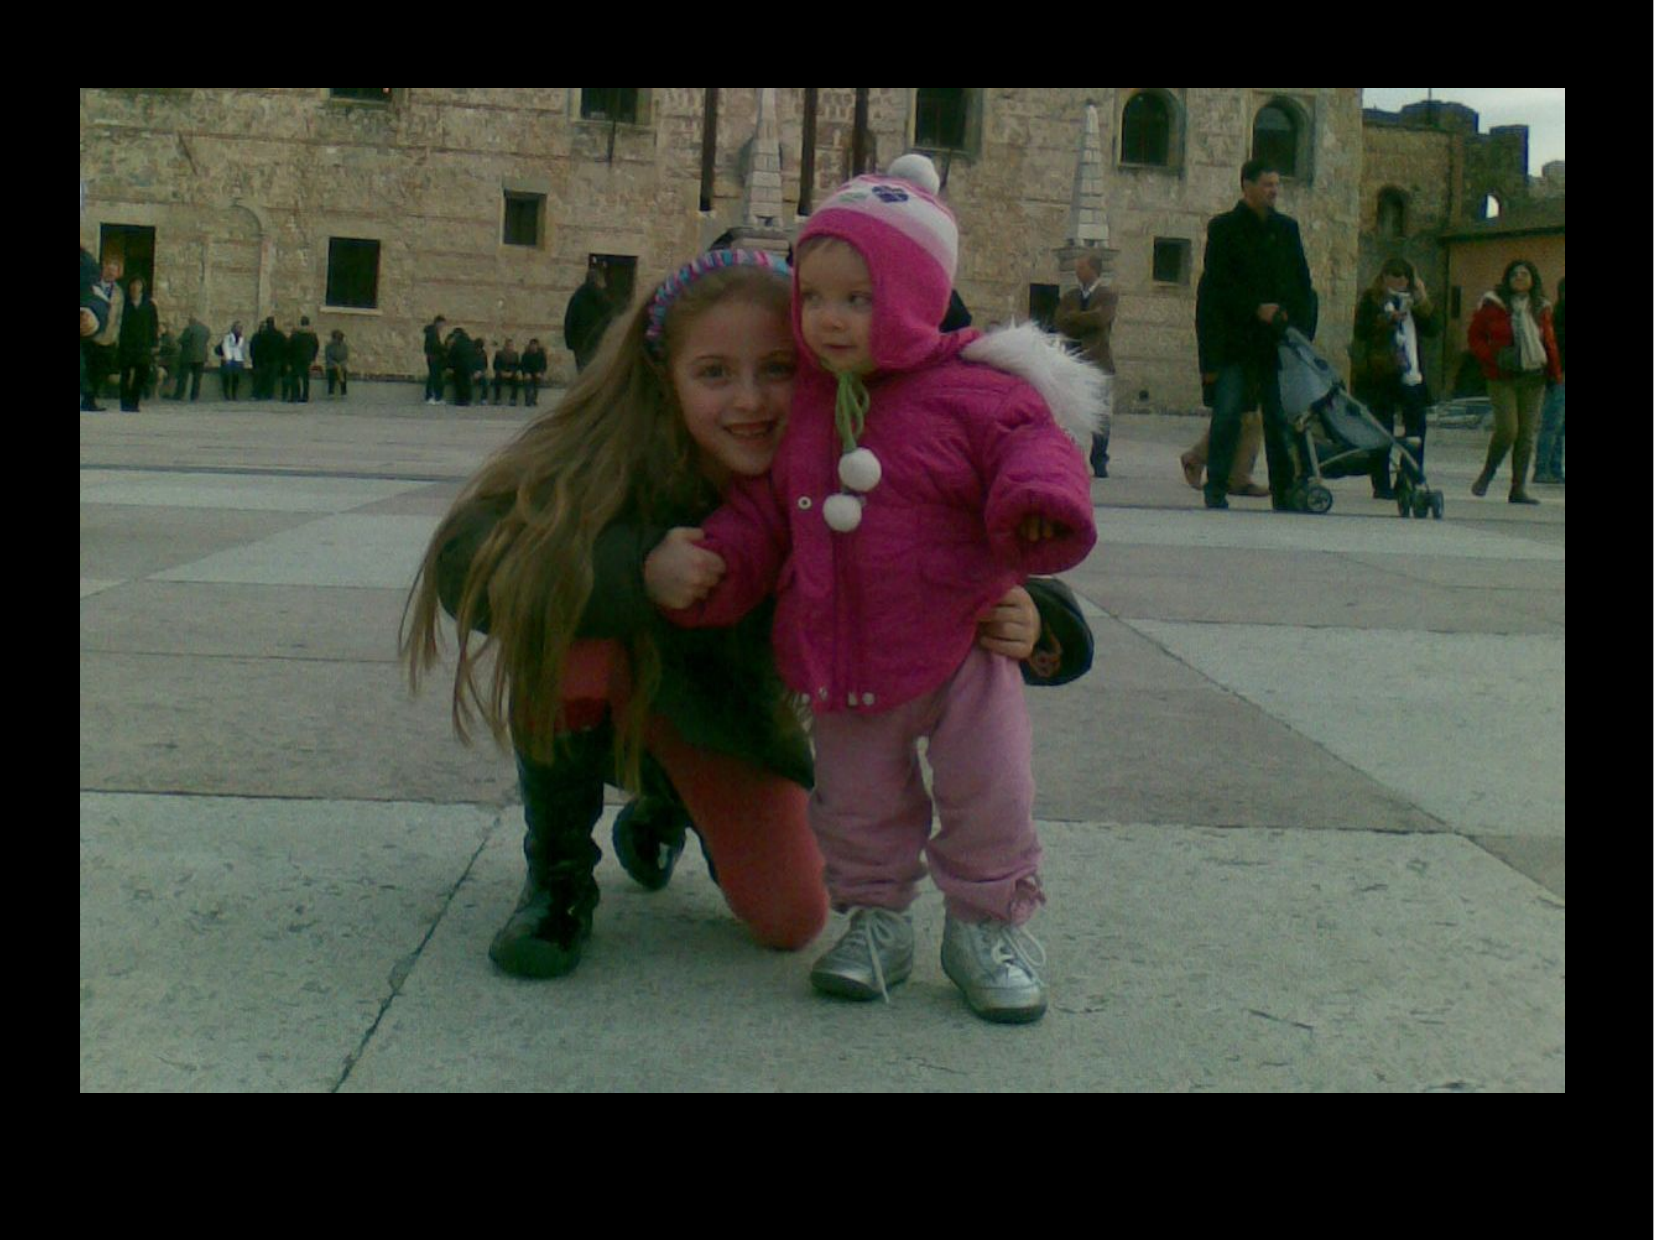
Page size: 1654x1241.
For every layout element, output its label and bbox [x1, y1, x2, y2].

picture [80, 88, 1565, 1093]
